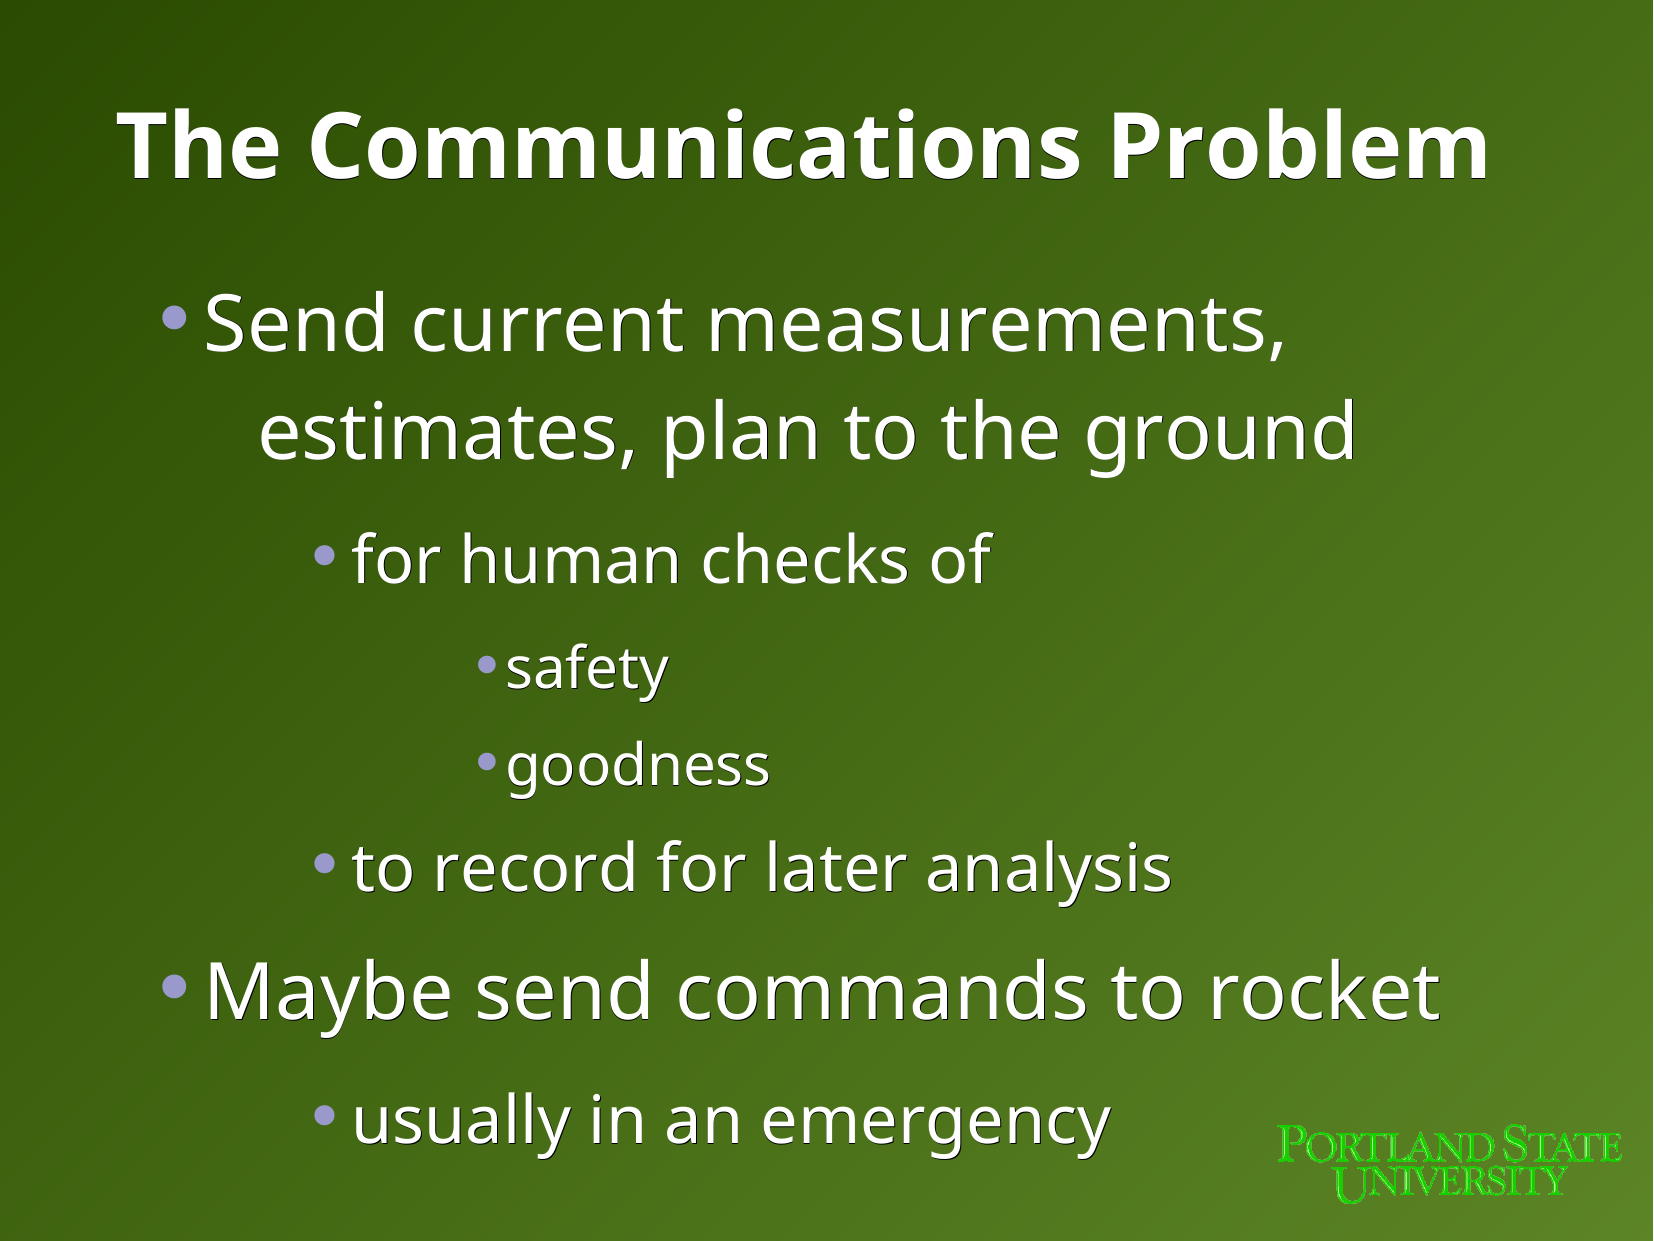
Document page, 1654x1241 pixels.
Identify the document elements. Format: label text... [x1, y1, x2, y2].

picture [1277, 1124, 1622, 1204]
list Send current measurements, estimates, plan to the ground for human checks of safety goodness to record for later analysis Maybe send commands to rocket usually in an emergency [115, 266, 1527, 1066]
title The Communications Problem [115, 32, 1527, 254]
